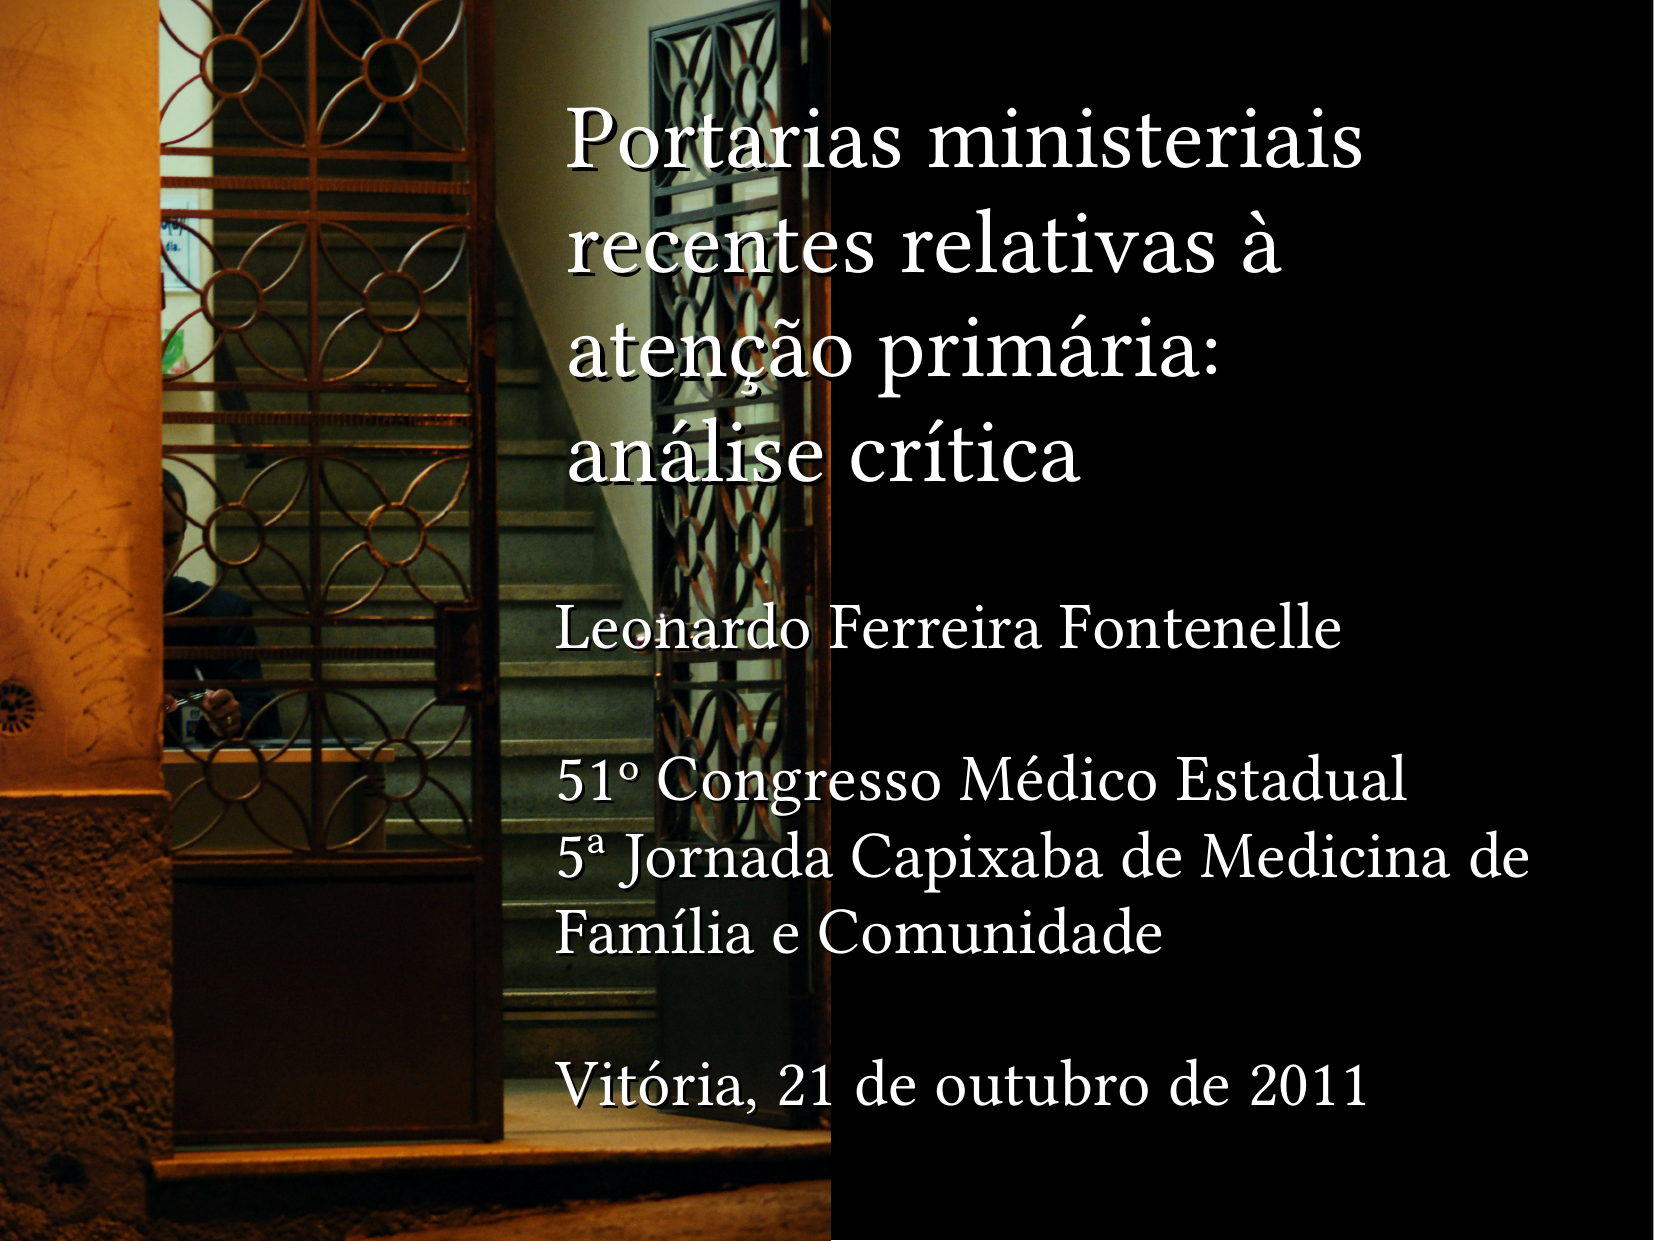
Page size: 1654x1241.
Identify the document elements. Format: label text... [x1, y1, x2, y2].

title Portarias ministeriais recentes relativas à atenção primária: análise crítica [566, 85, 1571, 504]
subtitle Leonardo Ferreira Fontenelle 51º Congresso Médico Estadual 5ª Jornada Capixaba de Medicina de Família e Comunidade Vitória, 21 de outubro de 2011 [555, 561, 1571, 1150]
picture [0, 0, 831, 1241]
